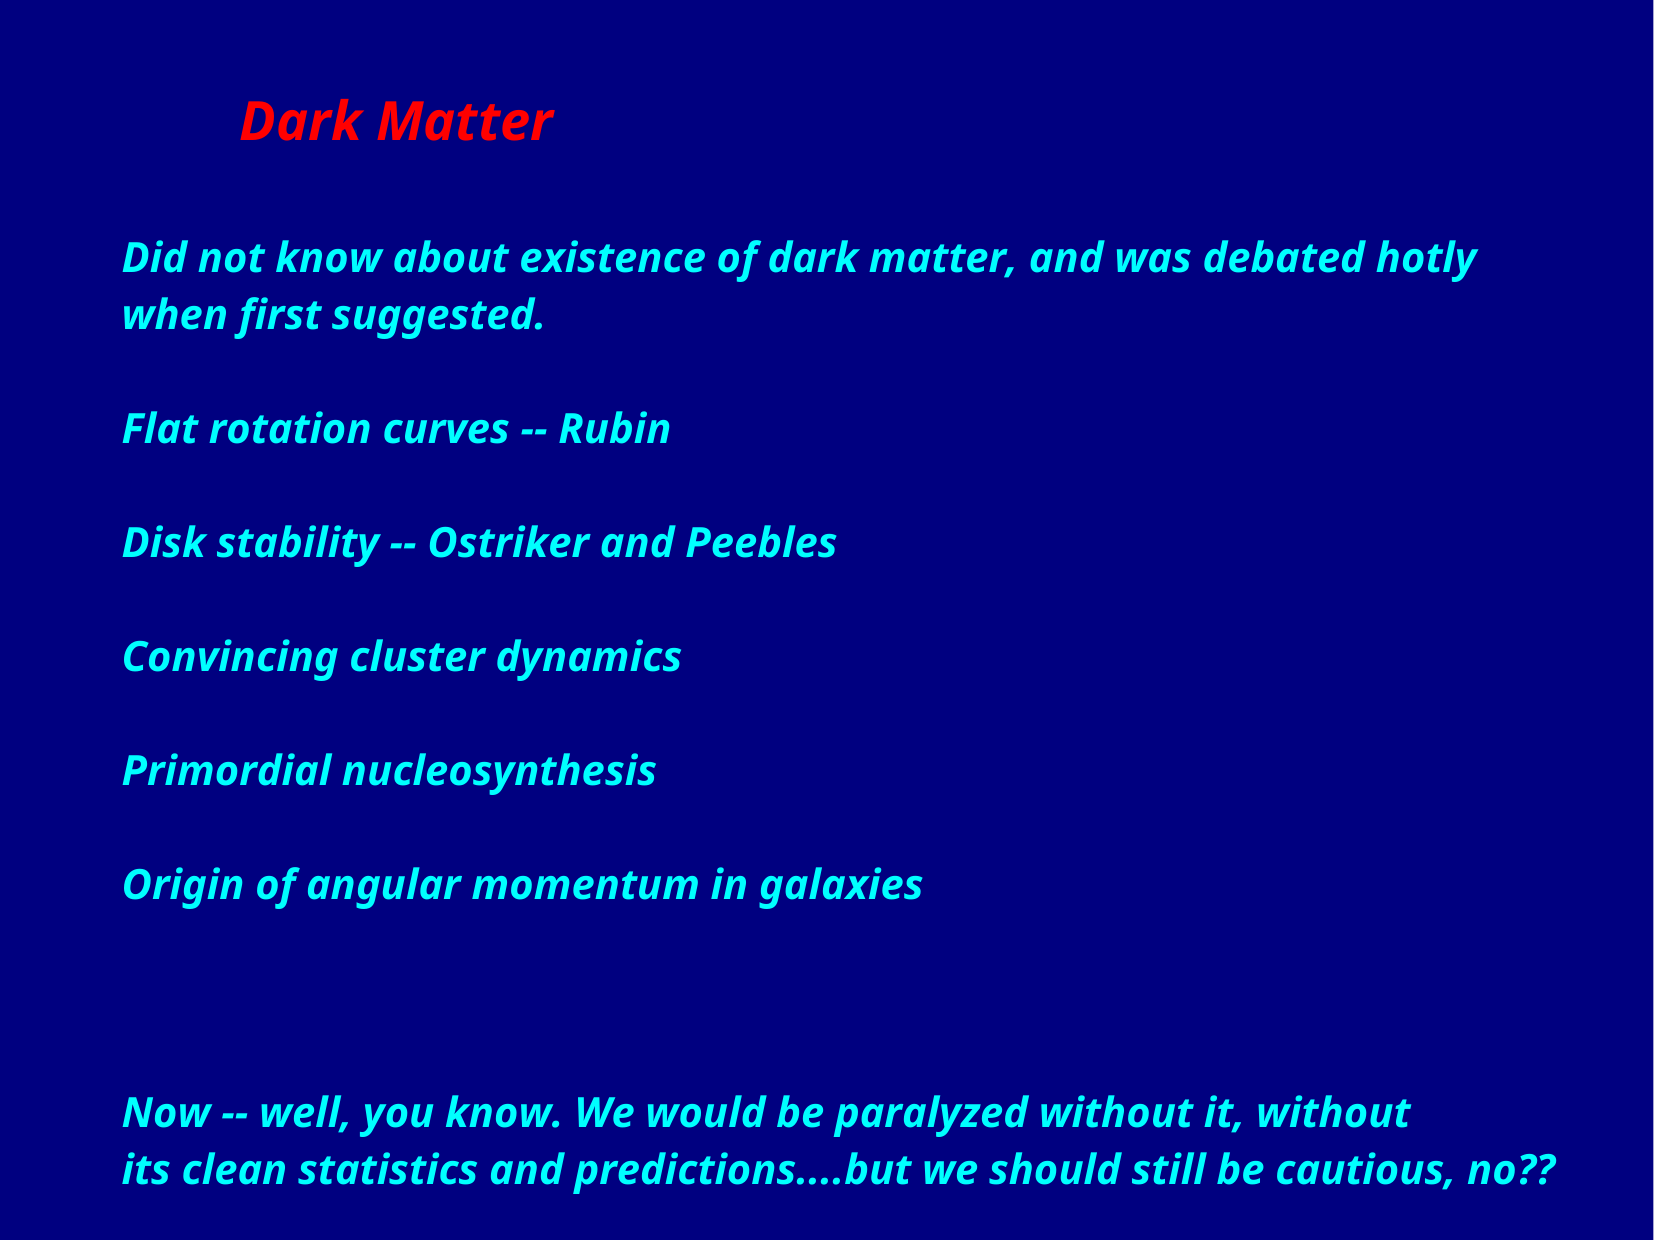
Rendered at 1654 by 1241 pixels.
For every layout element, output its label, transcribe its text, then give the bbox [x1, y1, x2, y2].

text_box Did not know about existence of dark matter, and was debated hotly when first suggested. Flat rotation curves -- Rubin Disk stability -- Ostriker and Peebles Convincing cluster dynamics Primordial nucleosynthesis Origin of angular momentum in galaxies Now -- well, you know. We would be paralyzed without it, without its clean statistics and predictions....but we should still be cautious, no?? [106, 220, 1597, 1107]
text_box Dark Matter [225, 75, 554, 157]
